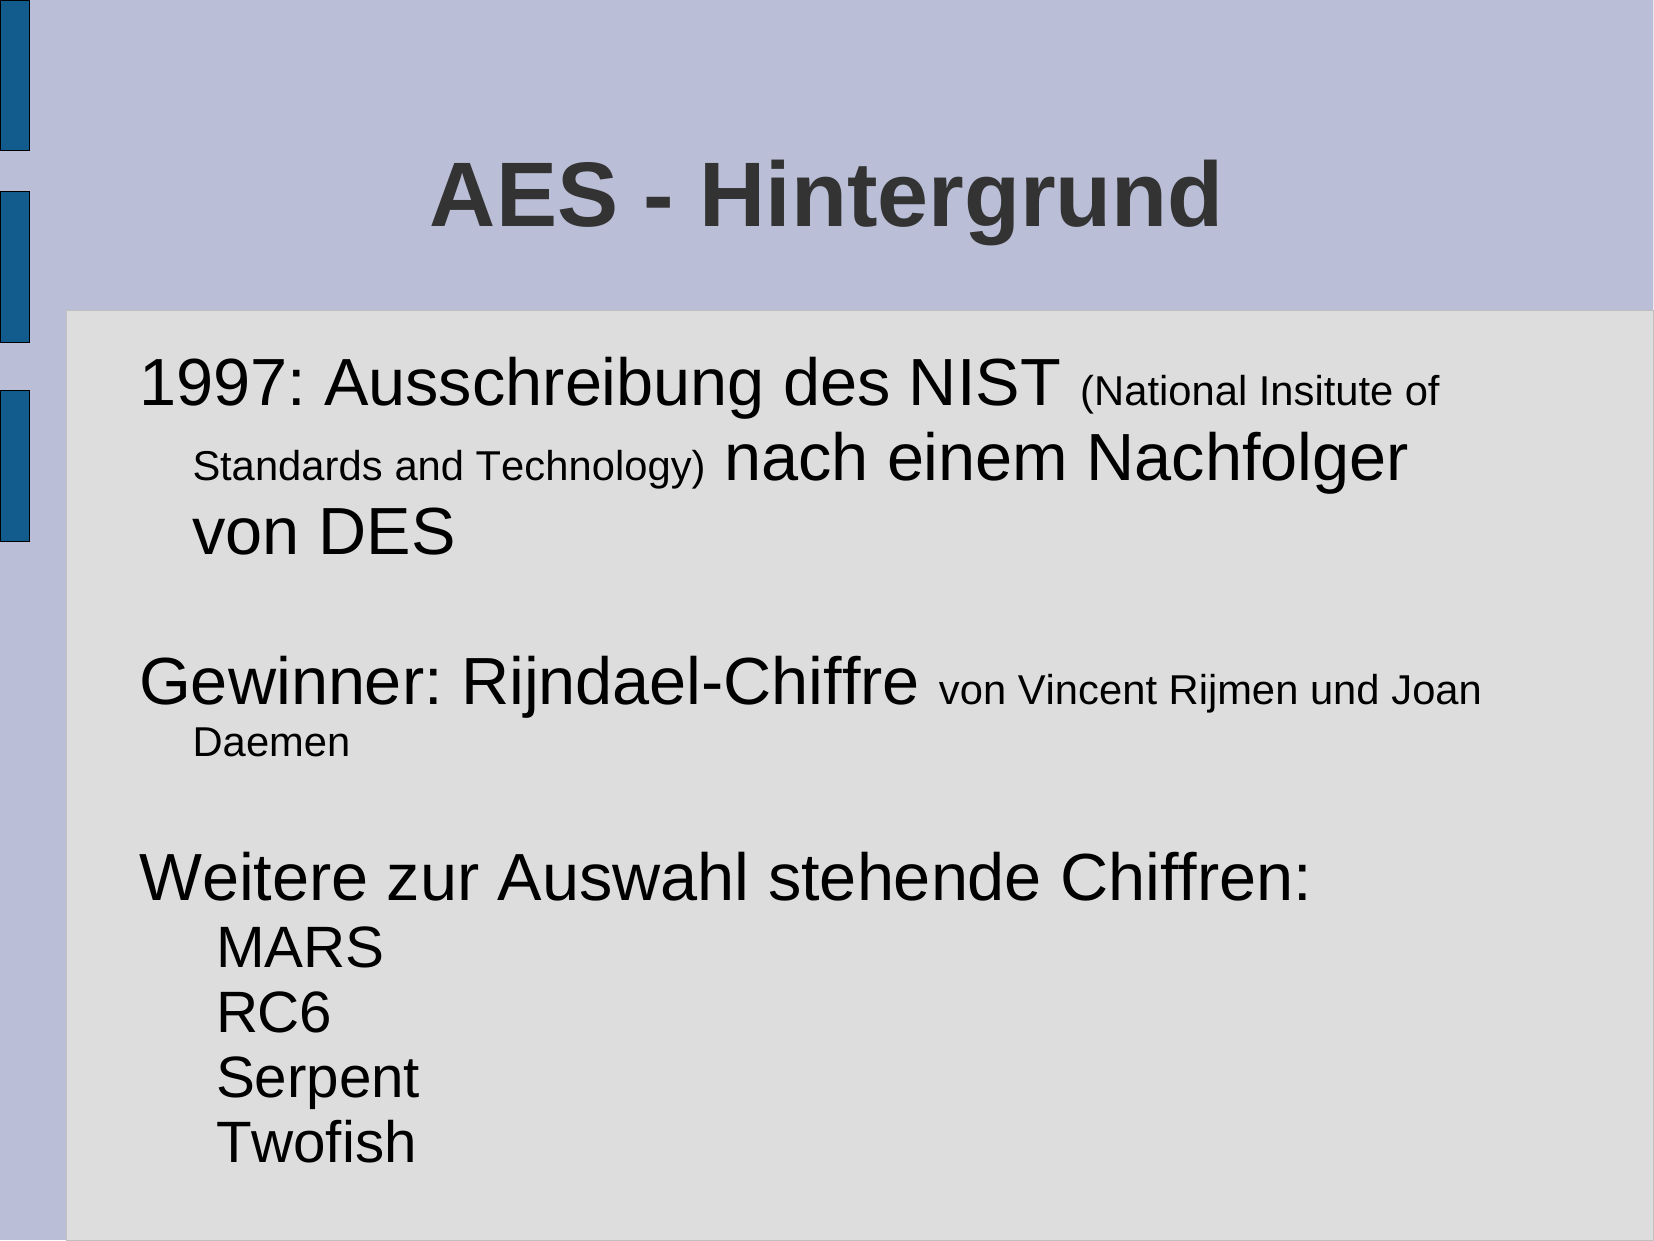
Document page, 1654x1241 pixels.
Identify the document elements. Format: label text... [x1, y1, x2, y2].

title AES - Hintergrund [121, 91, 1534, 299]
list 1997: Ausschreibung des NIST (National Insitute of Standards and Technology) nach einem Nachfolger von DES Gewinner: Rijndael-Chiffre von Vincent Rijmen und Joan Daemen Weitere zur Auswahl stehende Chiffren: MARS RC6 Serpent Twofish [121, 344, 1534, 1175]
